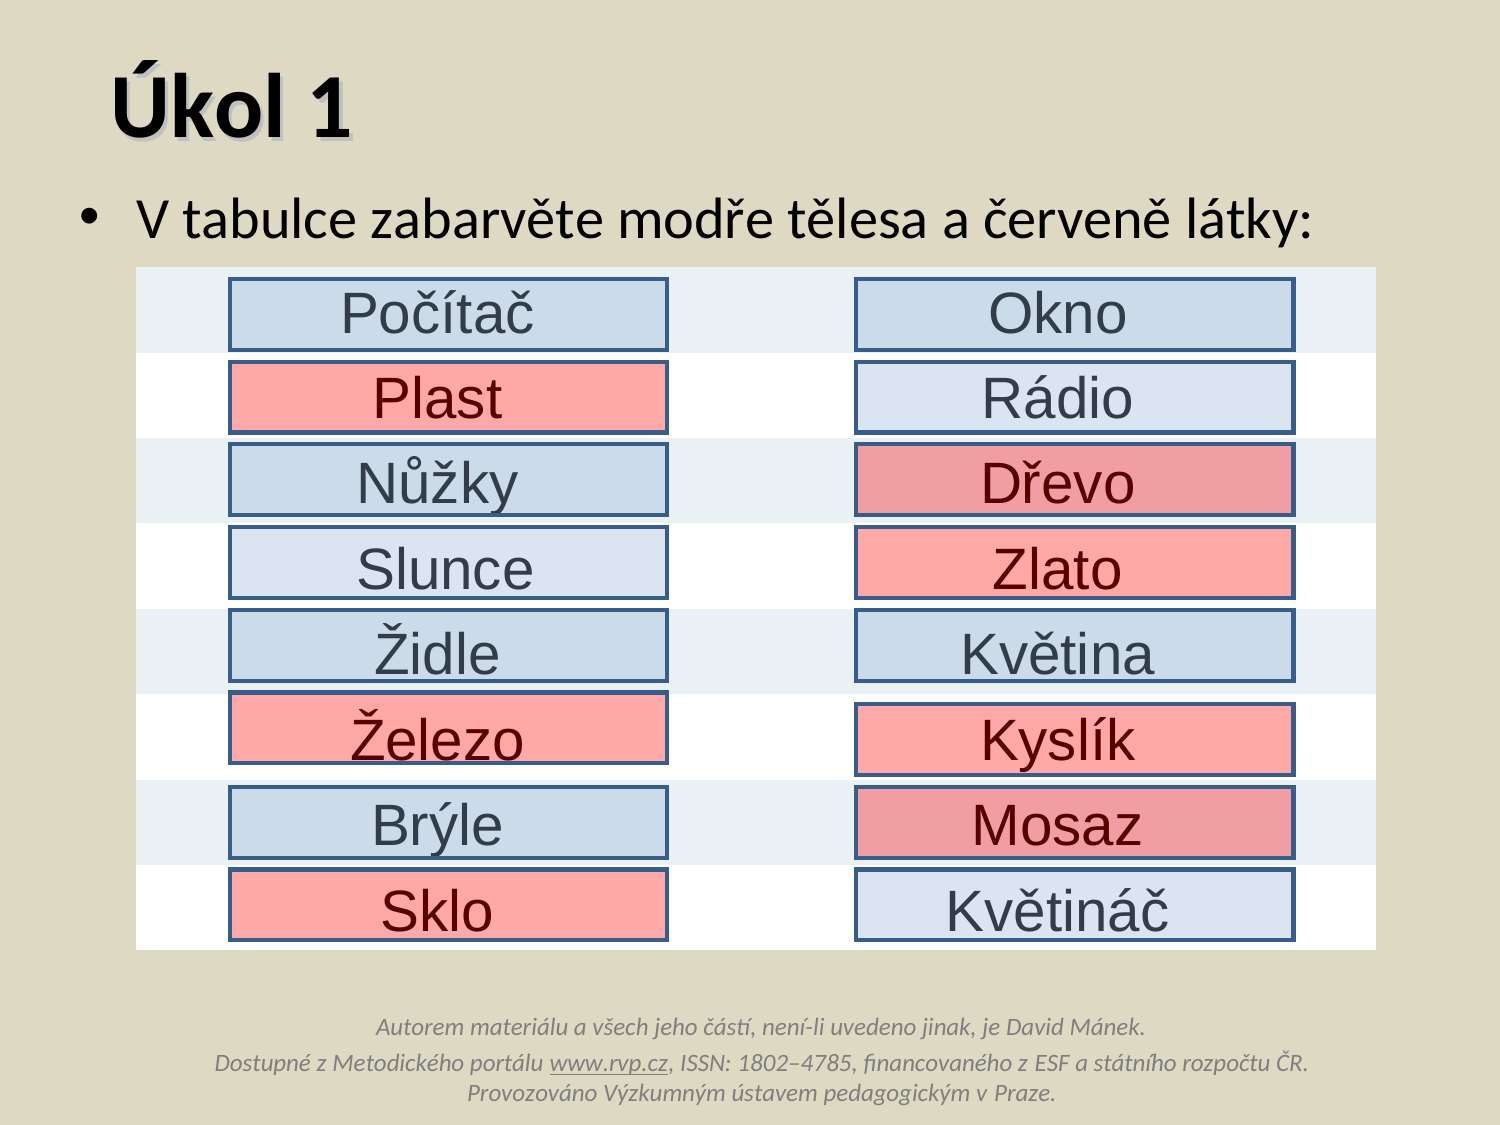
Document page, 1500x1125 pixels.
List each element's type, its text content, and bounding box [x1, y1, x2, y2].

text_box [856, 527, 1294, 598]
text_box [856, 361, 1294, 433]
text_box [856, 609, 1294, 681]
text_box [230, 278, 668, 351]
text_box [230, 444, 668, 516]
table_cell Židle [136, 609, 756, 694]
table_cell Zlato [756, 523, 1376, 609]
table_cell Plast [136, 353, 756, 438]
text_box [230, 786, 668, 858]
table_cell Rádio [756, 353, 1376, 438]
table_cell Sklo [136, 865, 756, 950]
text_box Autorem materiálu a všech jeho částí, není-li uvedeno jinak, je David Mánek. Dostupné z Metodického portálu www.rvp.cz, ISSN: 1802–4785, financovaného z ESF a státního rozpočtu ČR. Provozováno Výzkumným ústavem pedagogickým v Praze. [159, 1003, 1365, 1094]
text_box [856, 278, 1294, 351]
table_cell Nůžky [136, 438, 756, 523]
text_box [856, 704, 1294, 775]
title Úkol 1 [53, 30, 431, 171]
table_cell Slunce [136, 523, 756, 609]
table_cell Kyslík [756, 694, 1376, 780]
table_cell Mosaz [756, 780, 1376, 865]
list V tabulce zabarvěte modře tělesa a červeně látky: [64, 172, 1415, 268]
text_box [856, 444, 1294, 516]
text_box [230, 609, 668, 681]
text_box [230, 692, 668, 764]
text_box [856, 786, 1294, 858]
table_cell Květina [756, 609, 1376, 694]
text_box [230, 869, 668, 941]
text_box [230, 527, 668, 598]
table_cell Železo [136, 694, 756, 780]
table_header Počítač [136, 267, 756, 353]
table_header Okno [756, 267, 1376, 353]
text_box [230, 361, 668, 433]
table_cell Dřevo [756, 438, 1376, 523]
text_box [856, 869, 1294, 941]
table_cell Květináč [756, 865, 1376, 950]
table_cell Brýle [136, 780, 756, 865]
